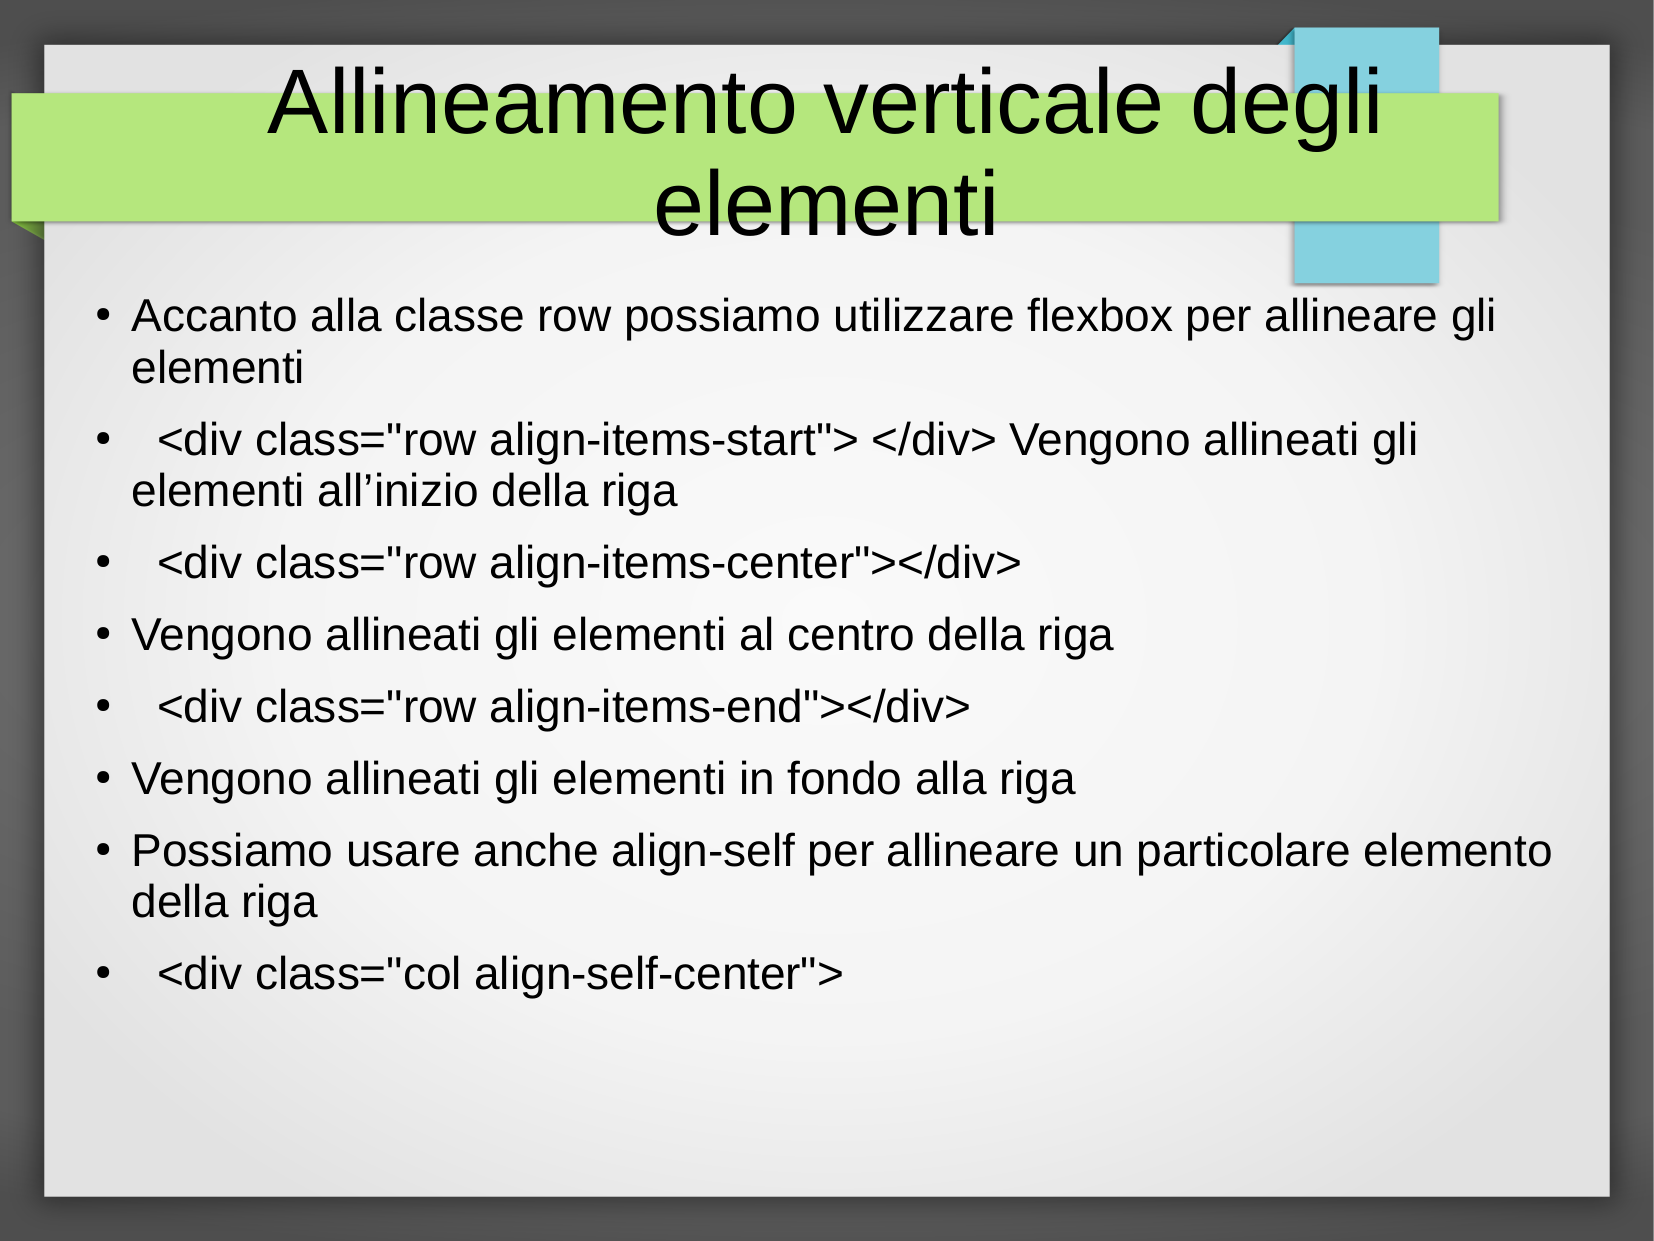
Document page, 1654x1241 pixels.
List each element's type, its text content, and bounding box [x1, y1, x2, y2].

picture [0, 0, 1654, 1241]
list Accanto alla classe row possiamo utilizzare flexbox per allineare gli elementi <div class="row align-items-start"> </div> Vengono allineati gli elementi all’inizio della riga <div class="row align-items-center"></div> Vengono allineati gli elementi al centro della riga <div class="row align-items-end"></div> Vengono allineati gli elementi in fondo alla riga Possiamo usare anche align-self per allineare un particolare elemento della riga <div class="col align-self-center"> [82, 290, 1571, 1010]
title Allineamento verticale degli elementi [82, 49, 1571, 257]
